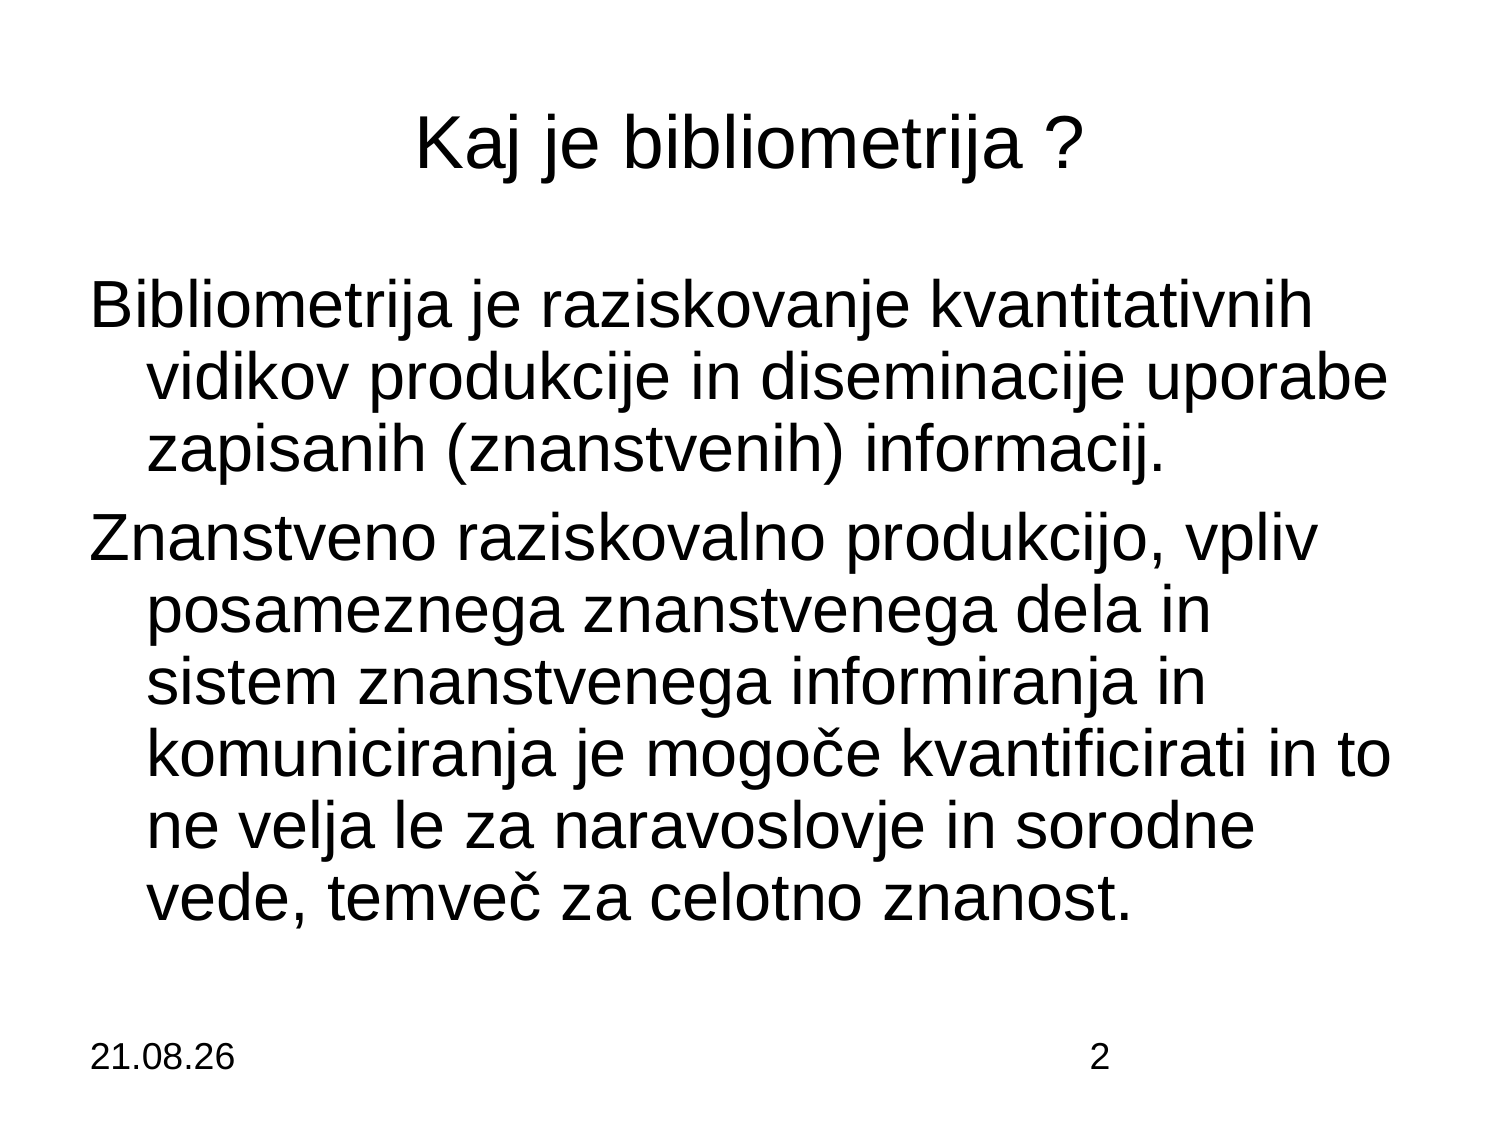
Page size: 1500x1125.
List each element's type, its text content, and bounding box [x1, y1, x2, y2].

title Kaj je bibliometrija ? [75, 45, 1426, 233]
list Bibliometrija je raziskovanje kvantitativnih vidikov produkcije in diseminacije uporabe zapisanih (znanstvenih) informacij. Znanstveno raziskovalno produkcijo, vpliv posameznega znanstvenega dela in sistem znanstvenega informiranja in komuniciranja je mogoče kvantificirati in to ne velja le za naravoslovje in sorodne vede, temveč za celotno znanost. [75, 262, 1426, 1006]
